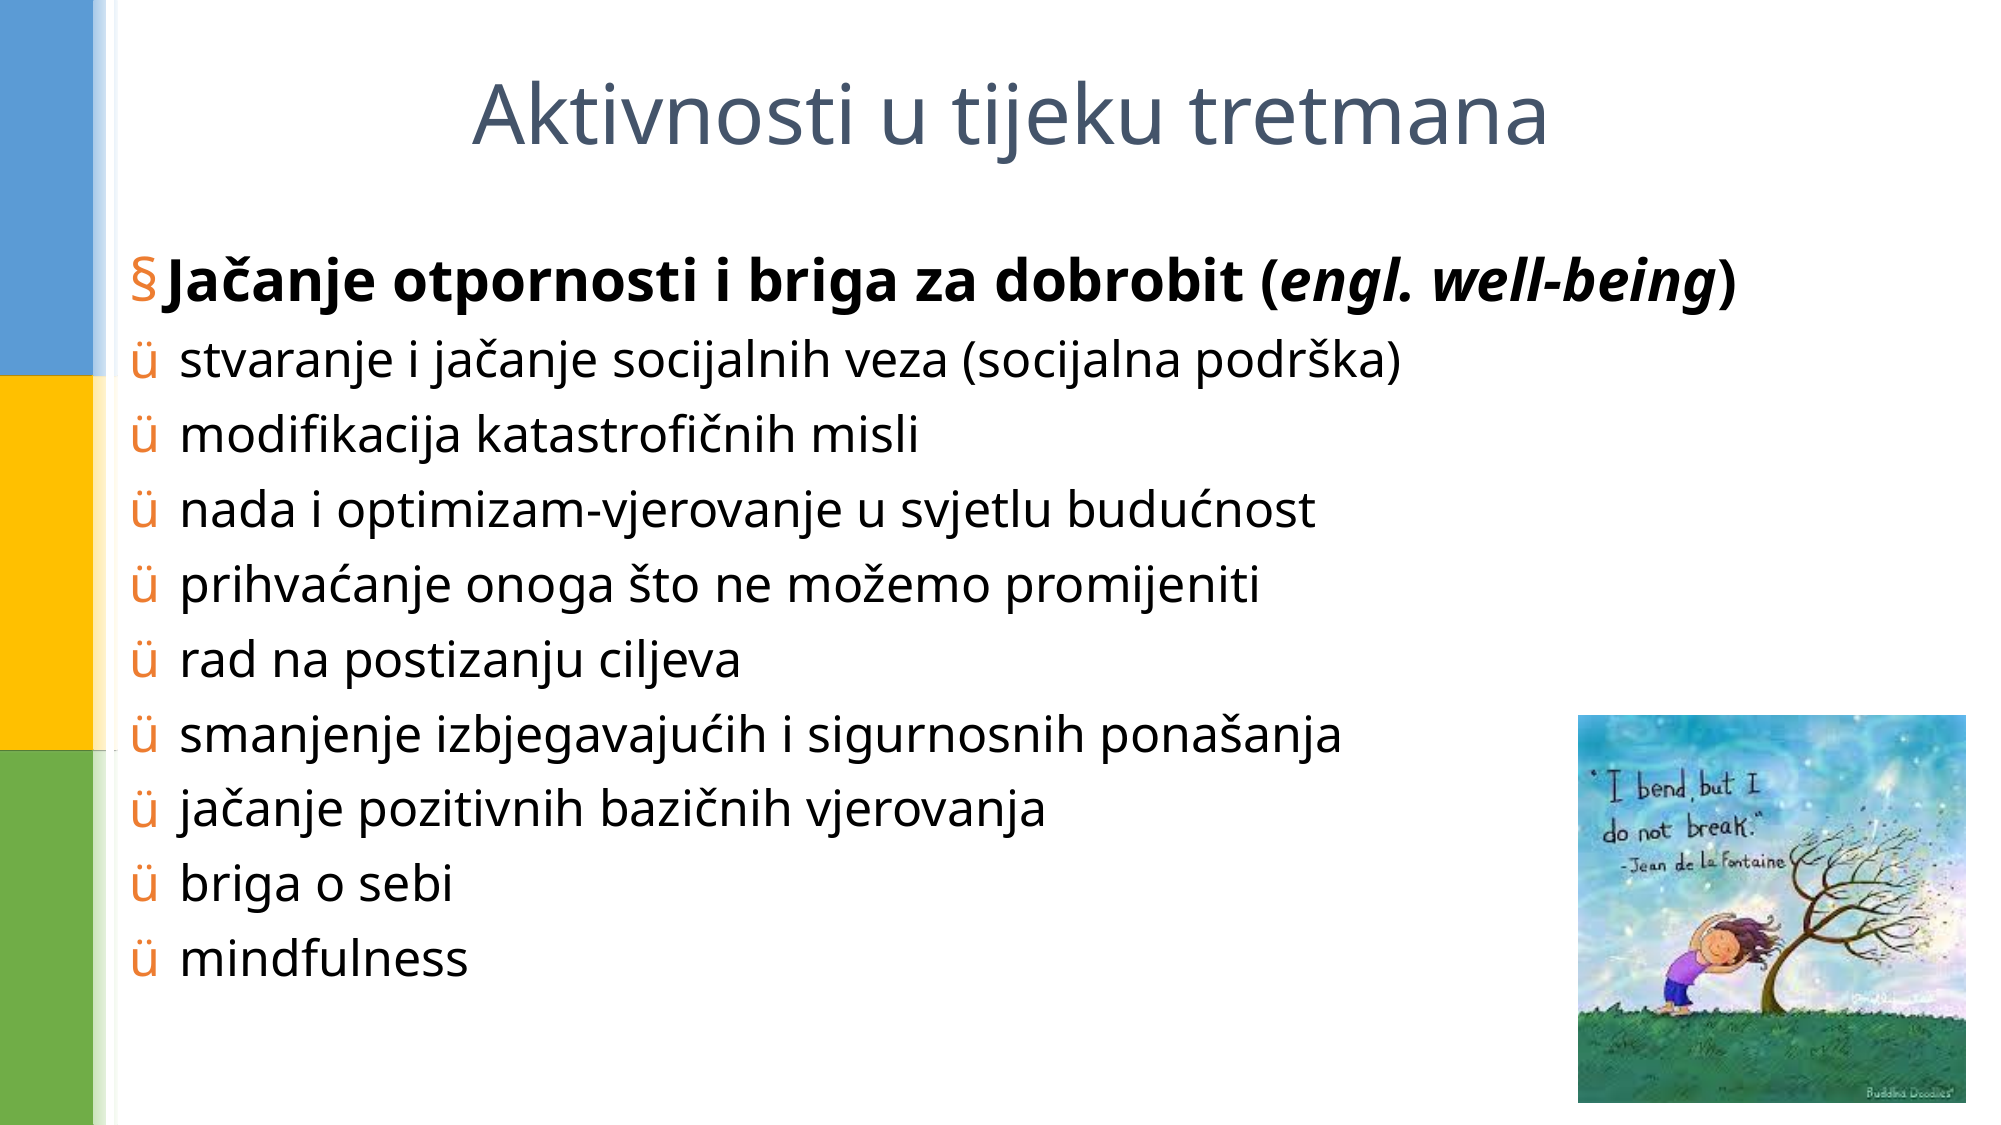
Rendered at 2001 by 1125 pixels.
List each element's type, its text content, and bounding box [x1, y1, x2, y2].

picture [1578, 716, 1966, 1104]
list Jačanje otpornosti i briga za dobrobit (engl. well-being) stvaranje i jačanje socijalnih veza (socijalna podrška) modifikacija katastrofičnih misli nada i optimizam-vjerovanje u svjetlu budućnost prihvaćanje onoga što ne možemo promijeniti rad na postizanju ciljeva smanjenje izbjegavajućih i sigurnosnih ponašanja jačanje pozitivnih bazičnih vjerovanja briga o sebi mindfulness [114, 243, 2000, 1071]
title Aktivnosti u tijeku tretmana [149, 2, 1875, 221]
